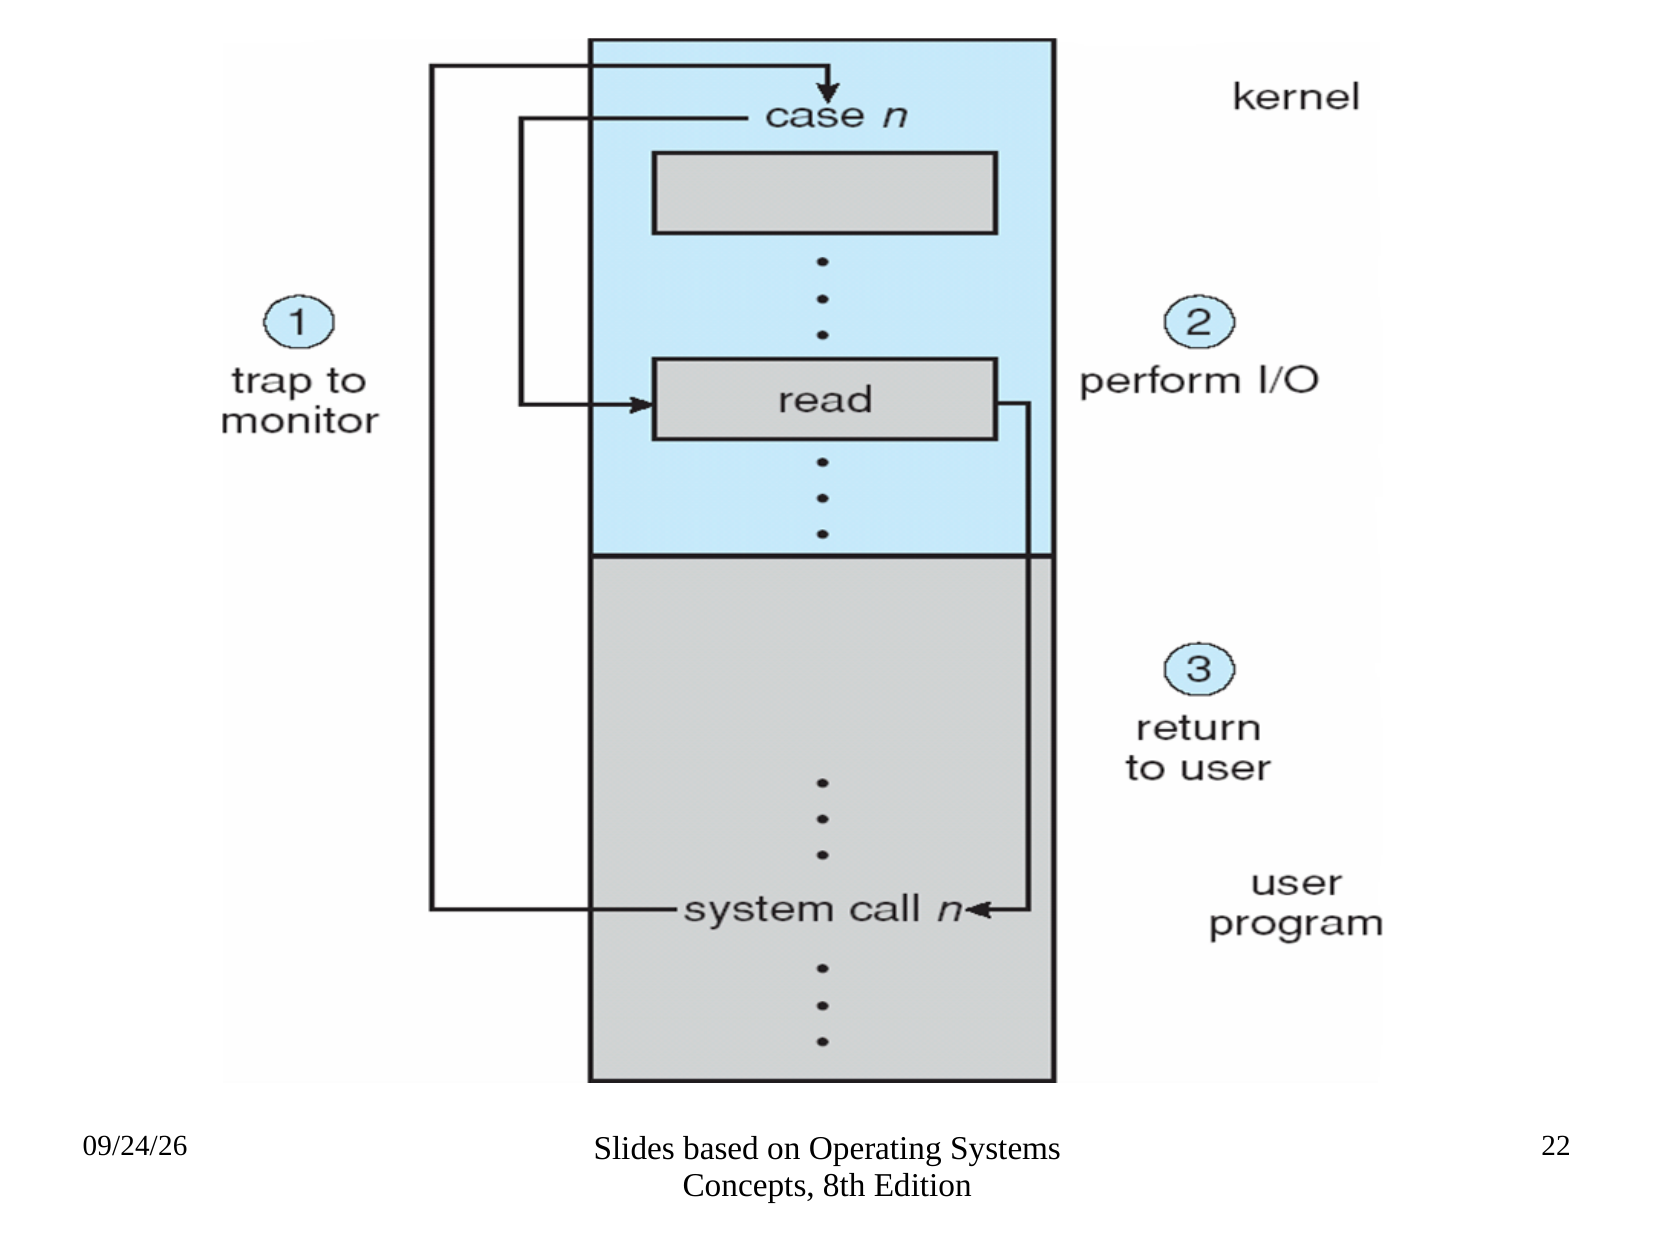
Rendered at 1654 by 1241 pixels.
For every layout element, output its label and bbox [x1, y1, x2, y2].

picture [222, 37, 1387, 1083]
